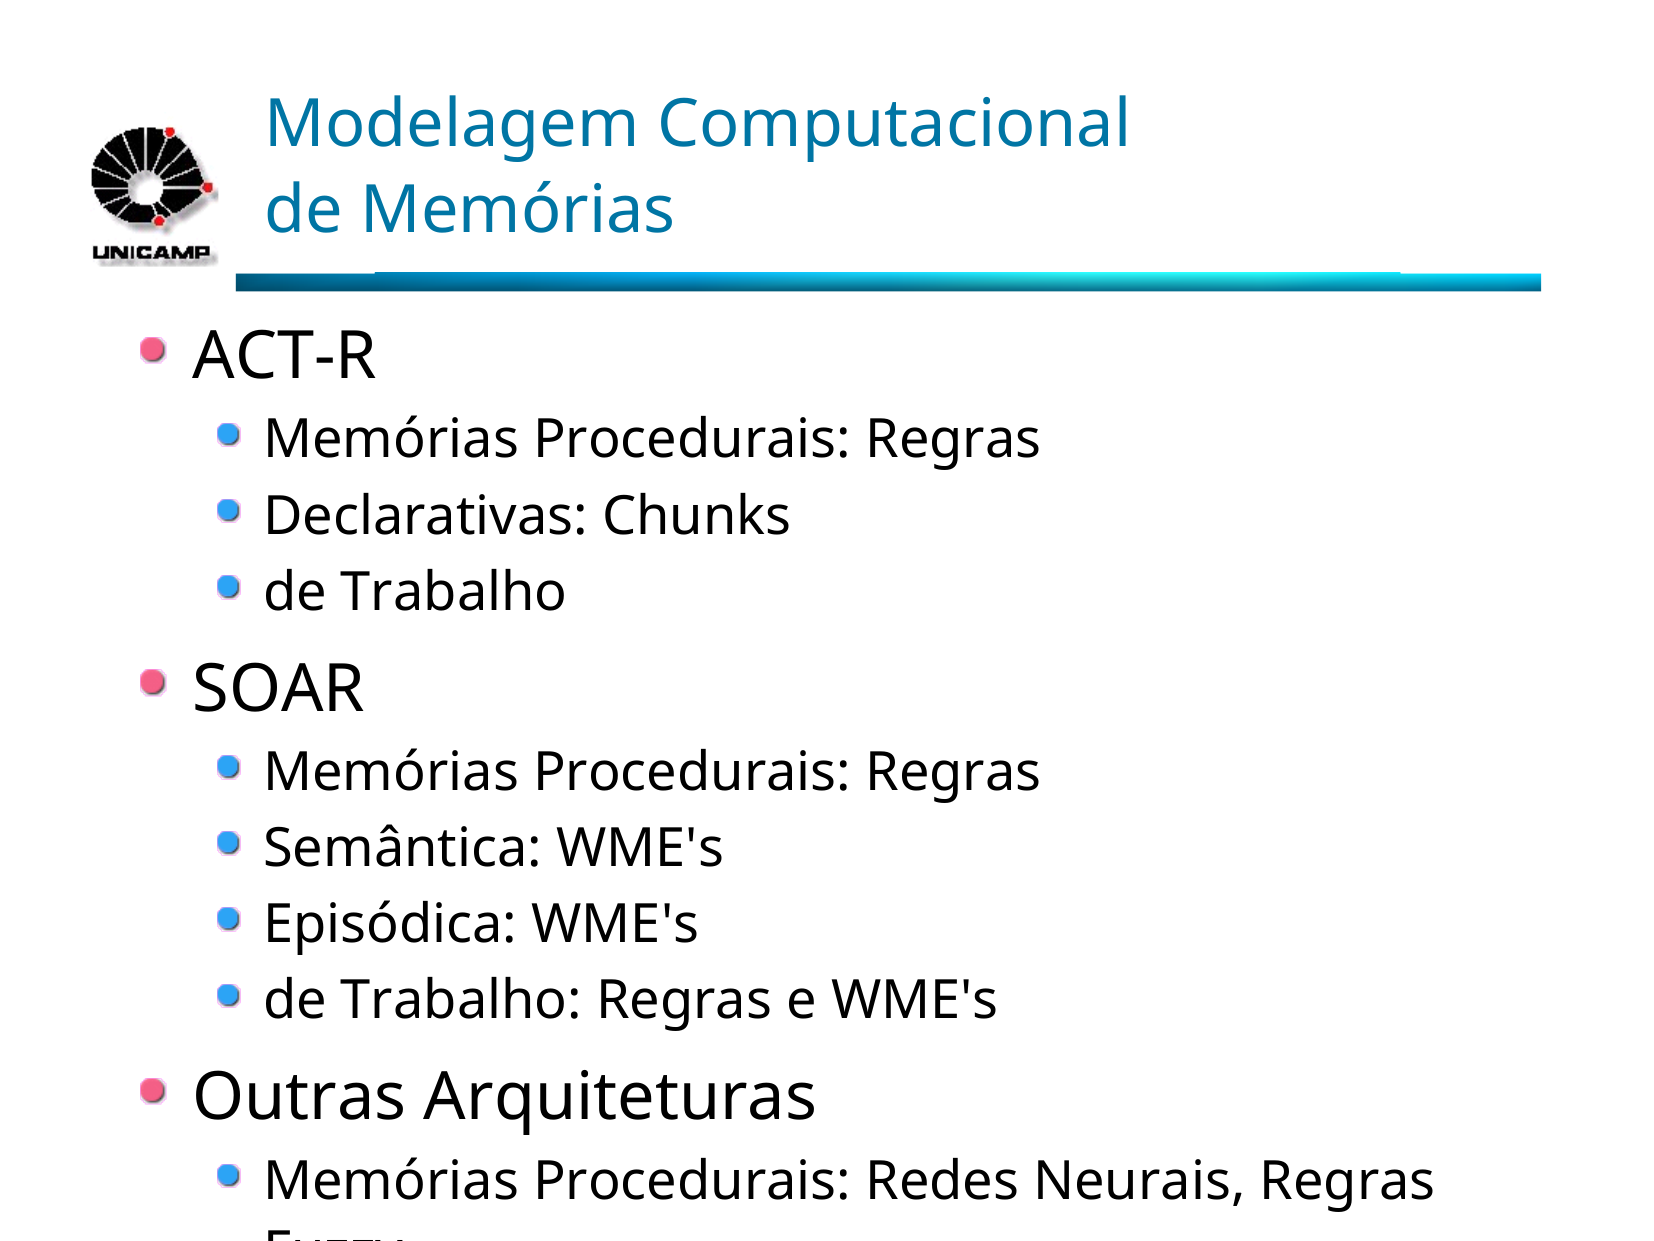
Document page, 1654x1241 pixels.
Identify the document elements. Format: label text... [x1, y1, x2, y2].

picture [125, 272, 1654, 295]
title Modelagem Computacional de Memórias [264, 57, 1534, 250]
list ACT-R Memórias Procedurais: Regras Declarativas: Chunks de Trabalho SOAR Memórias Procedurais: Regras Semântica: WME's Episódica: WME's de Trabalho: Regras e WME's Outras Arquiteturas Memórias Procedurais: Redes Neurais, Regras Fuzzy Memórias Declarativas: Redes Semânticas [121, 309, 1534, 1192]
